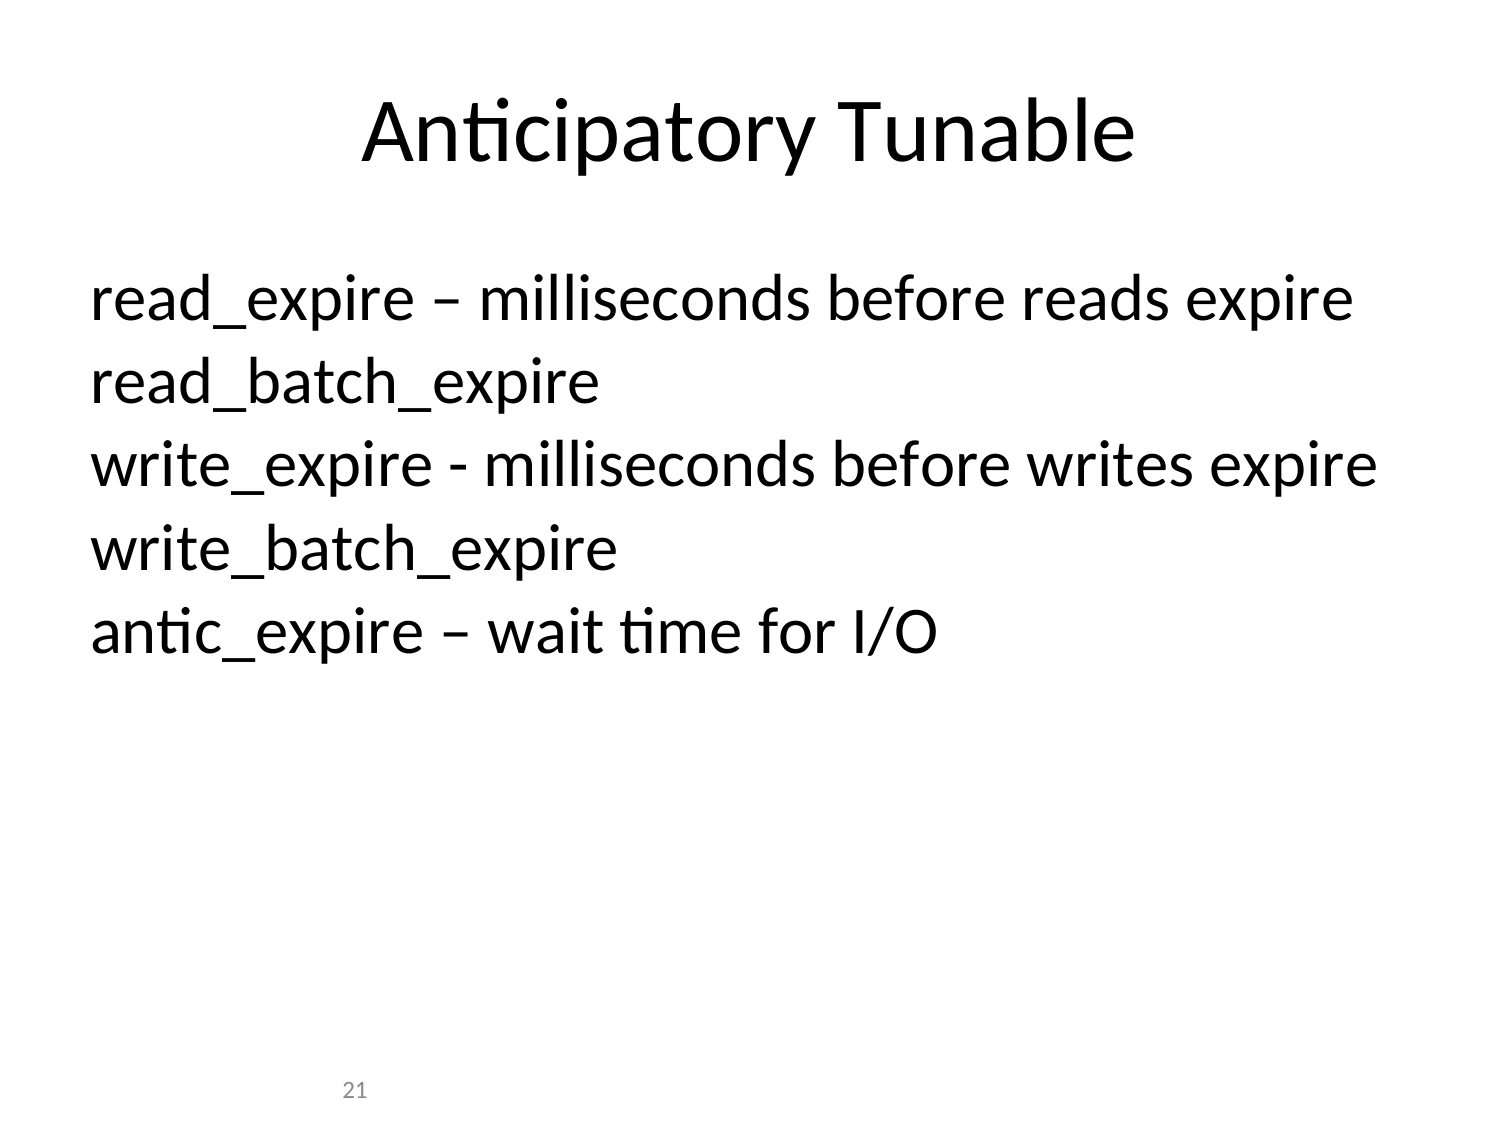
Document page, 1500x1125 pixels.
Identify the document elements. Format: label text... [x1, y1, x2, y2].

text_box <number> [327, 1074, 1207, 1111]
text_box Anticipatory Tunable [75, 45, 1426, 233]
text_box read_expire – milliseconds before reads expire read_batch_expire write_expire - milliseconds before writes expire write_batch_expire antic_expire – wait time for I/O [75, 262, 1426, 1005]
